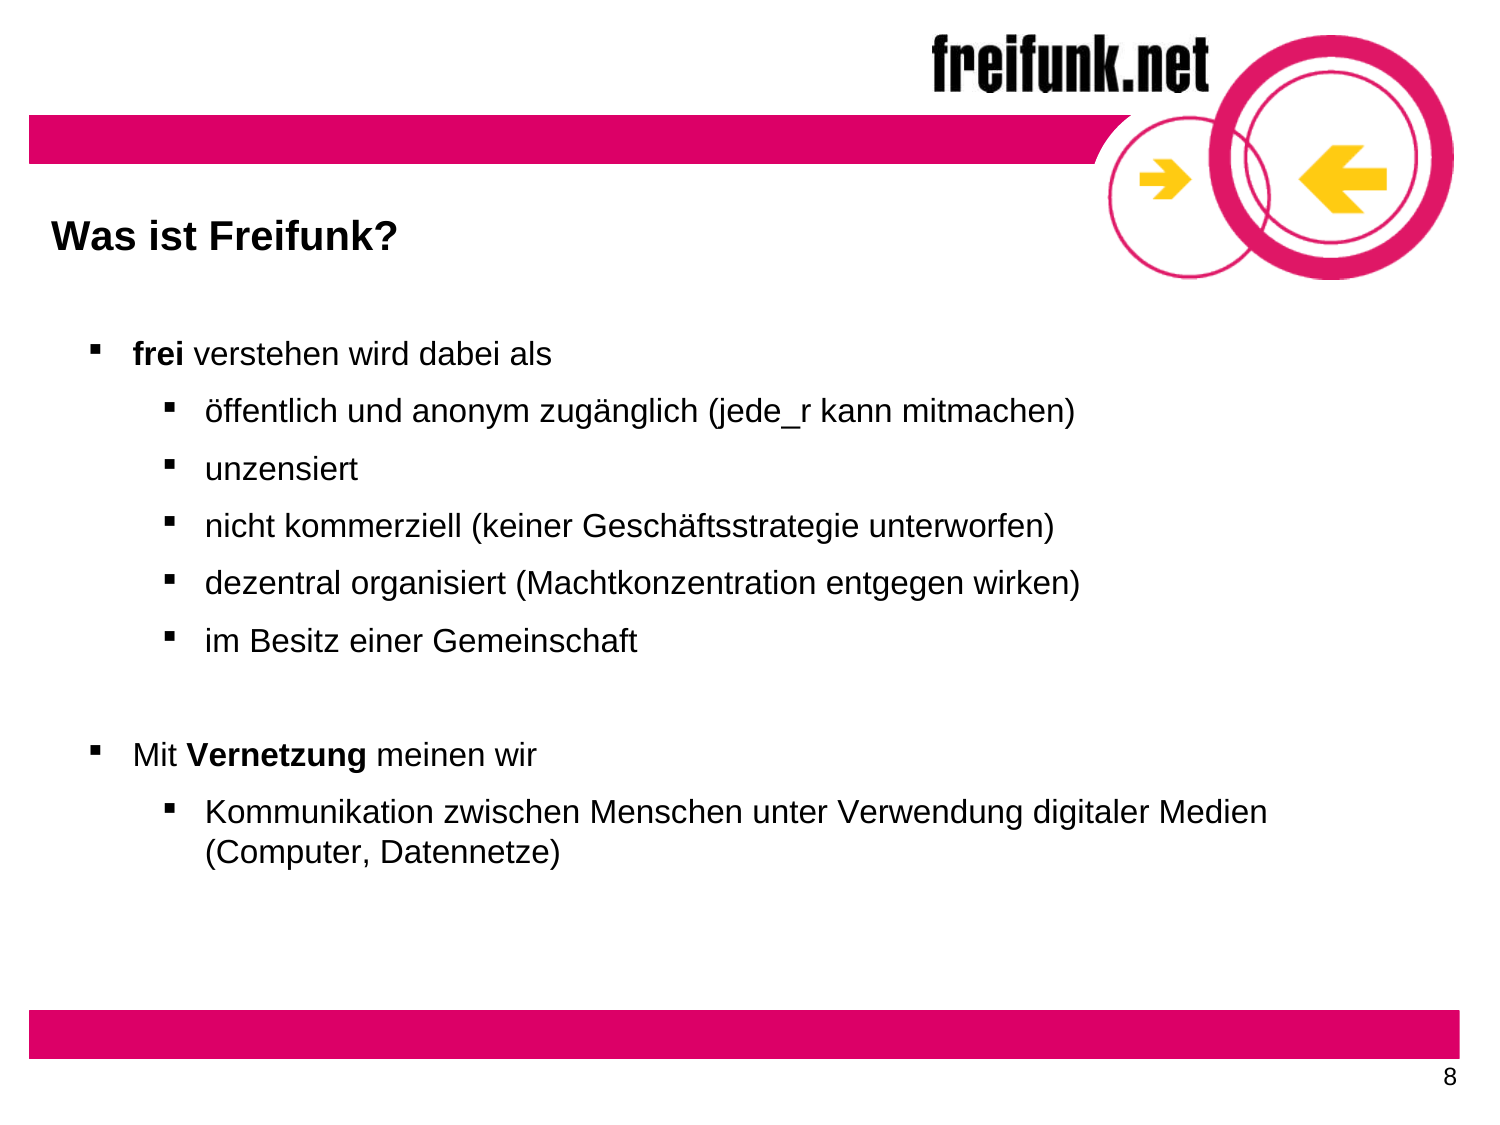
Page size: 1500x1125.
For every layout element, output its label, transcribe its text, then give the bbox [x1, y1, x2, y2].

text_box frei verstehen wird dabei als öffentlich und anonym zugänglich (jede_r kann mitmachen) unzensiert nicht kommerziell (keiner Geschäftsstrategie unterworfen) dezentral organisiert (Machtkonzentration entgegen wirken) im Besitz einer Gemeinschaft Mit Vernetzung meinen wir Kommunikation zwischen Menschen unter Verwendung digitaler Medien (Computer, Datennetze) [58, 333, 1287, 1125]
picture [932, 34, 1454, 280]
text_box Was ist Freifunk? [51, 209, 1044, 289]
